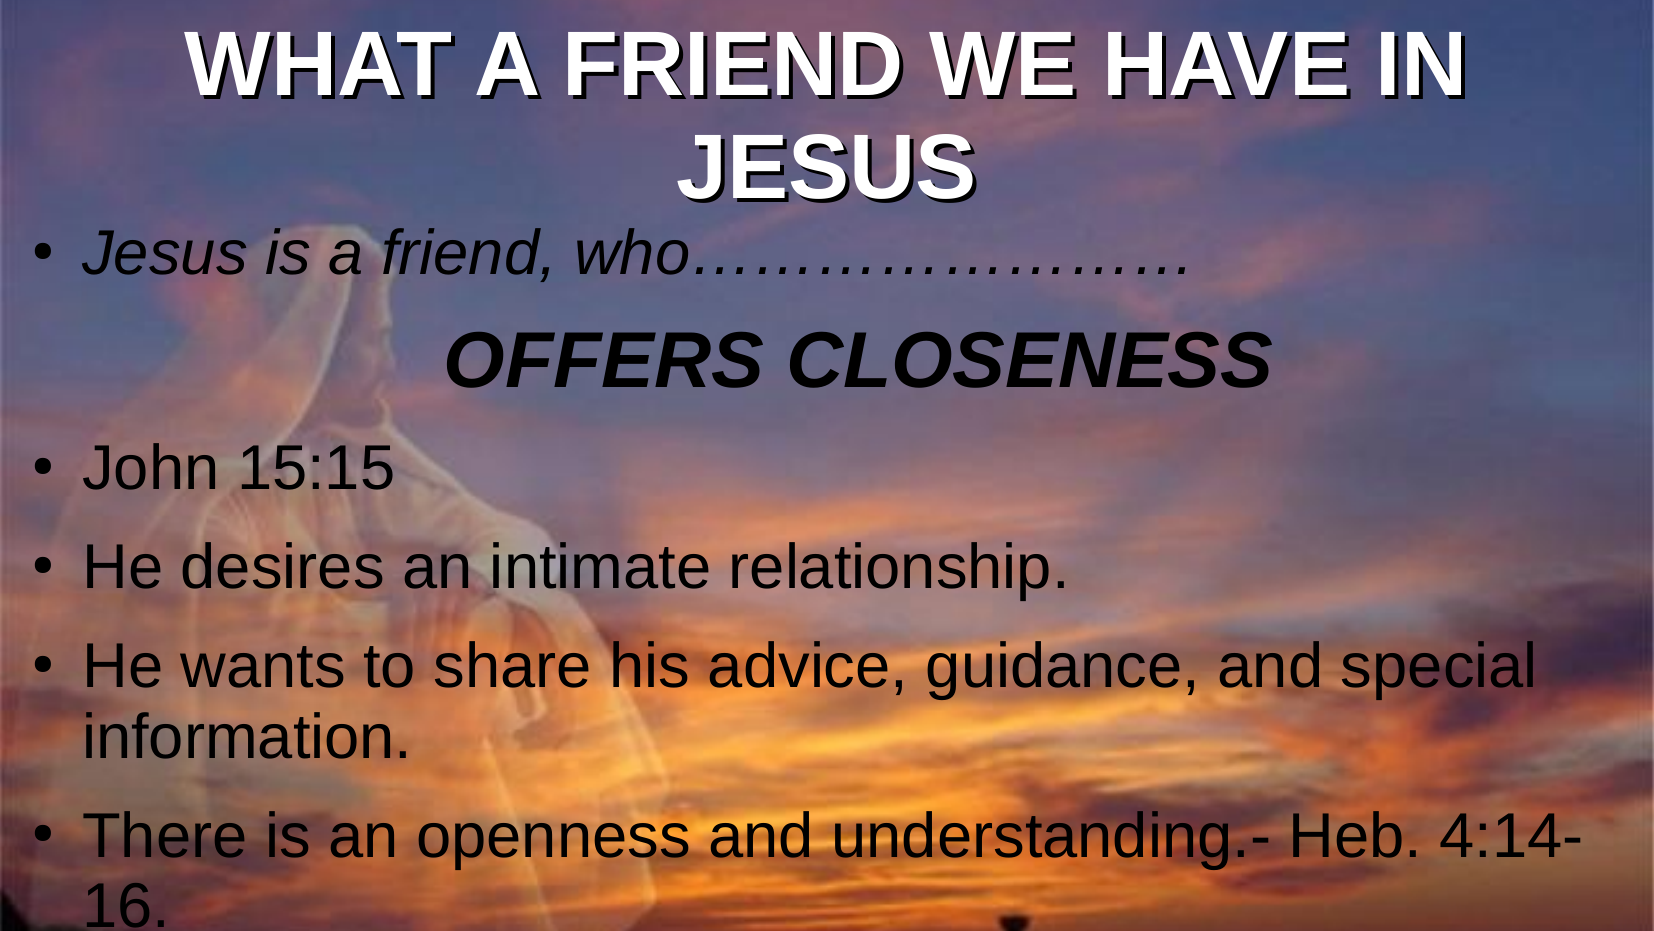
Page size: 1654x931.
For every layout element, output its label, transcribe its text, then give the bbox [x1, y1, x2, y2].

picture [0, 0, 1654, 931]
title WHAT A FRIEND WE HAVE IN JESUS [82, 12, 1571, 217]
list Jesus is a friend, who…………………… OFFERS CLOSENESS John 15:15 He desires an intimate relationship. He wants to share his advice, guidance, and special information. There is an openness and understanding.- Heb. 4:14-16. [15, 217, 1636, 931]
